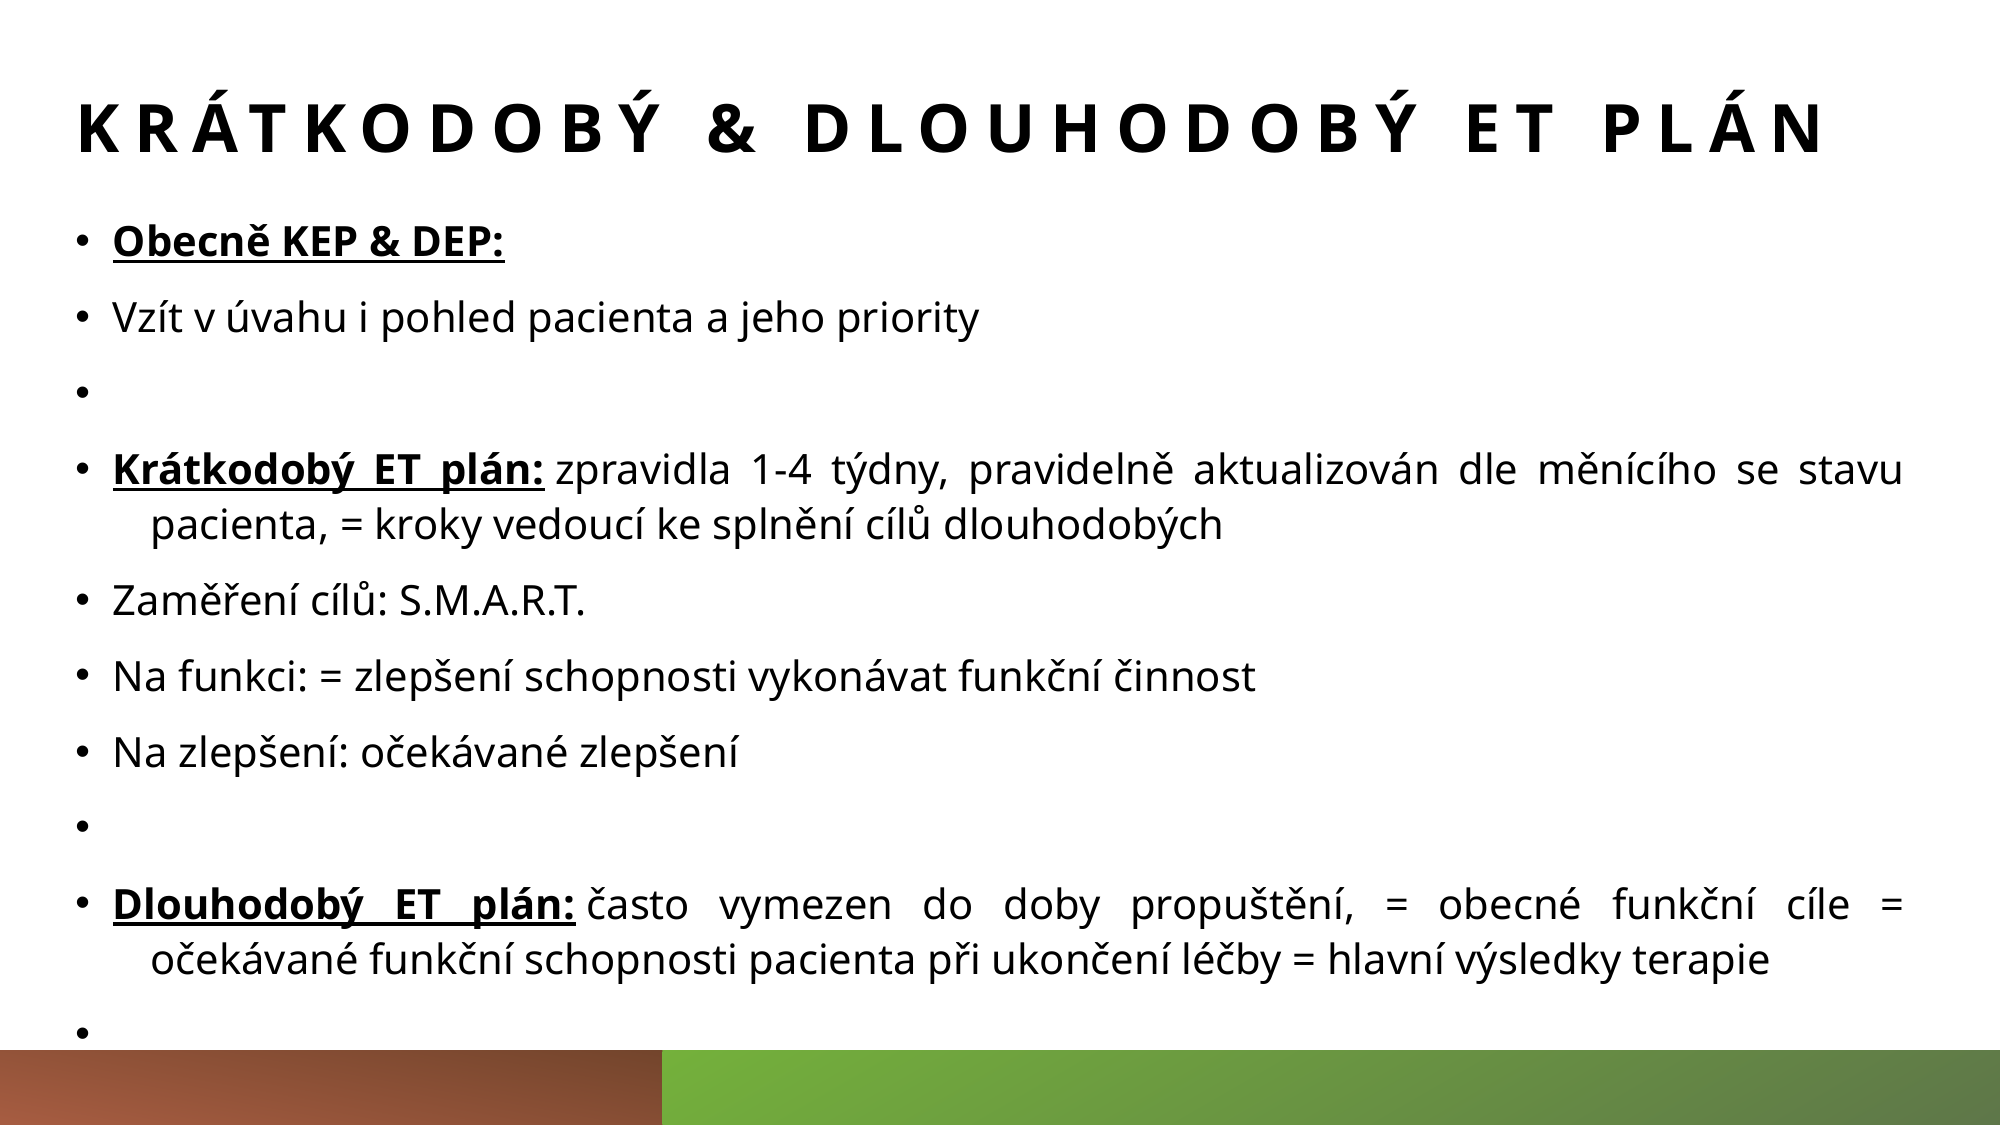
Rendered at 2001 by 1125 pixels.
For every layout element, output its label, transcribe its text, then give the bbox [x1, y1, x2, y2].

title KRÁTKODOBÝ & DLOUHODOBÝ ET PLÁN [75, 51, 1962, 167]
list Obecně KEP & DEP: Vzít v úvahu i pohled pacienta a jeho priority Krátkodobý ET plán: zpravidla 1-4 týdny, pravidelně aktualizován dle měnícího se stavu pacienta, = kroky vedoucí ke splnění cílů dlouhodobých Zaměření cílů: S.M.A.R.T. Na funkci: = zlepšení schopnosti vykonávat funkční činnost Na zlepšení: očekávané zlepšení Dlouhodobý ET plán: často vymezen do doby propuštění, = obecné funkční cíle = očekávané funkční schopnosti pacienta při ukončení léčby = hlavní výsledky terapie [75, 210, 1906, 1018]
